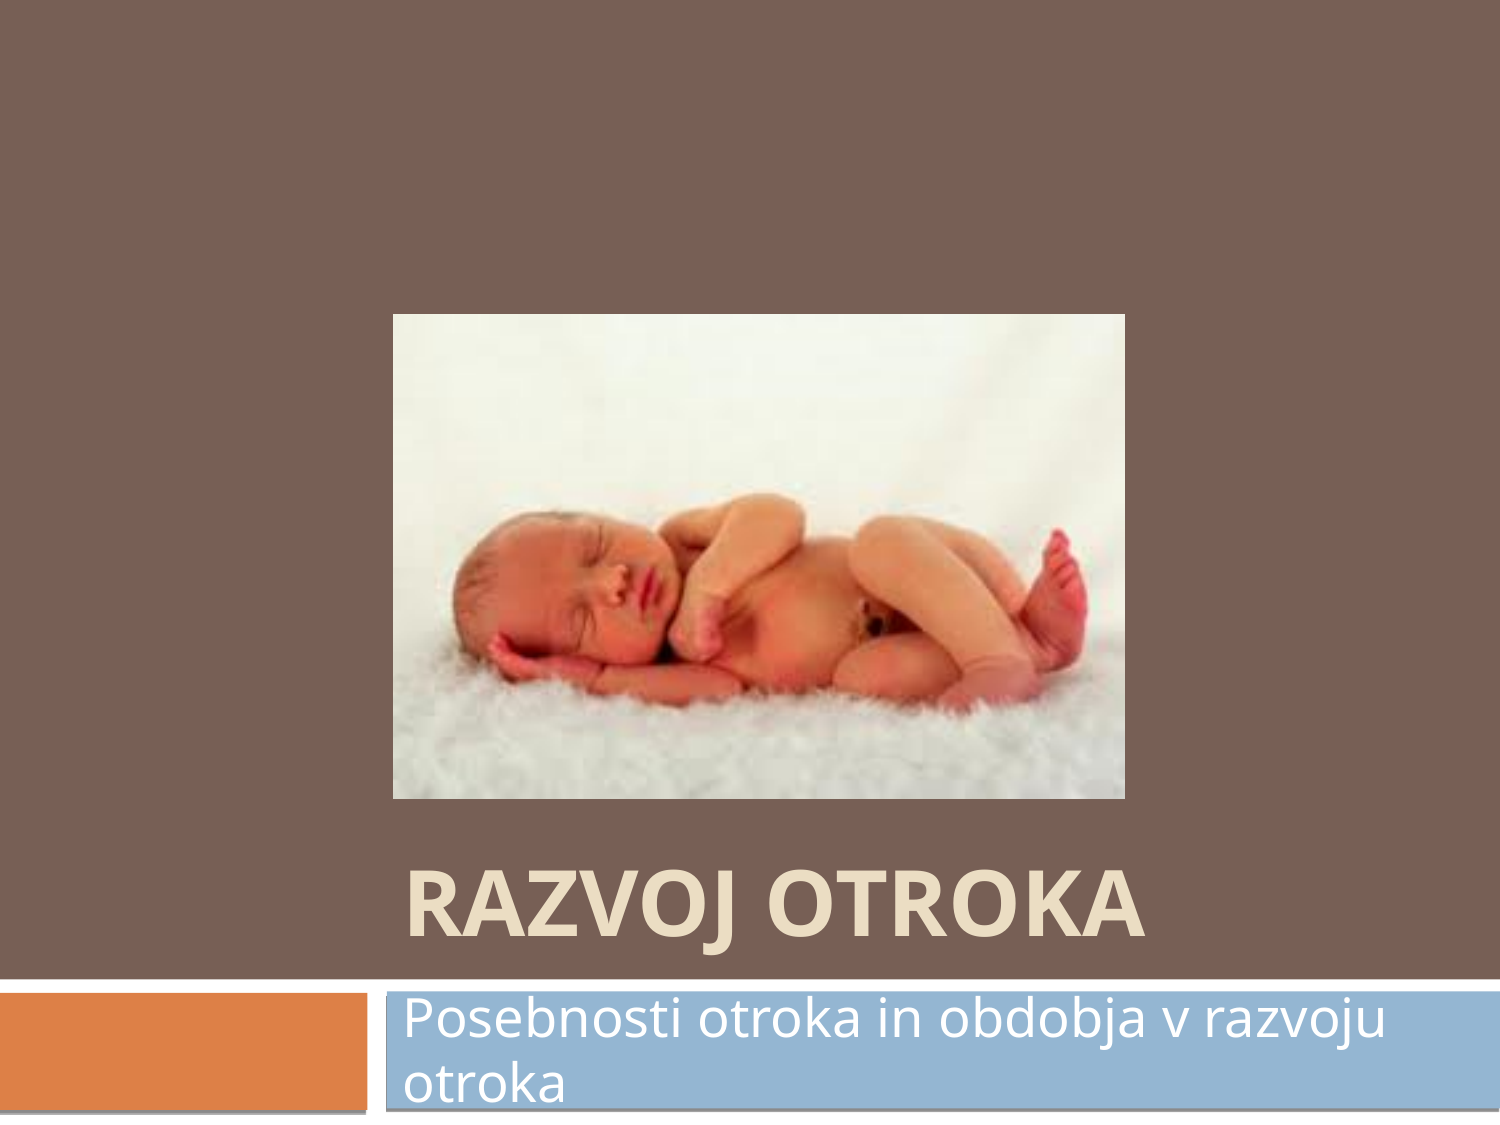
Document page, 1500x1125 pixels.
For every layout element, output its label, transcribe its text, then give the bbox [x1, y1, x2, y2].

subtitle Posebnosti otroka in obdobja v razvoju otroka [387, 992, 1488, 1105]
picture [393, 314, 1125, 799]
title RAZVOJ OTROKA [387, 662, 1450, 963]
